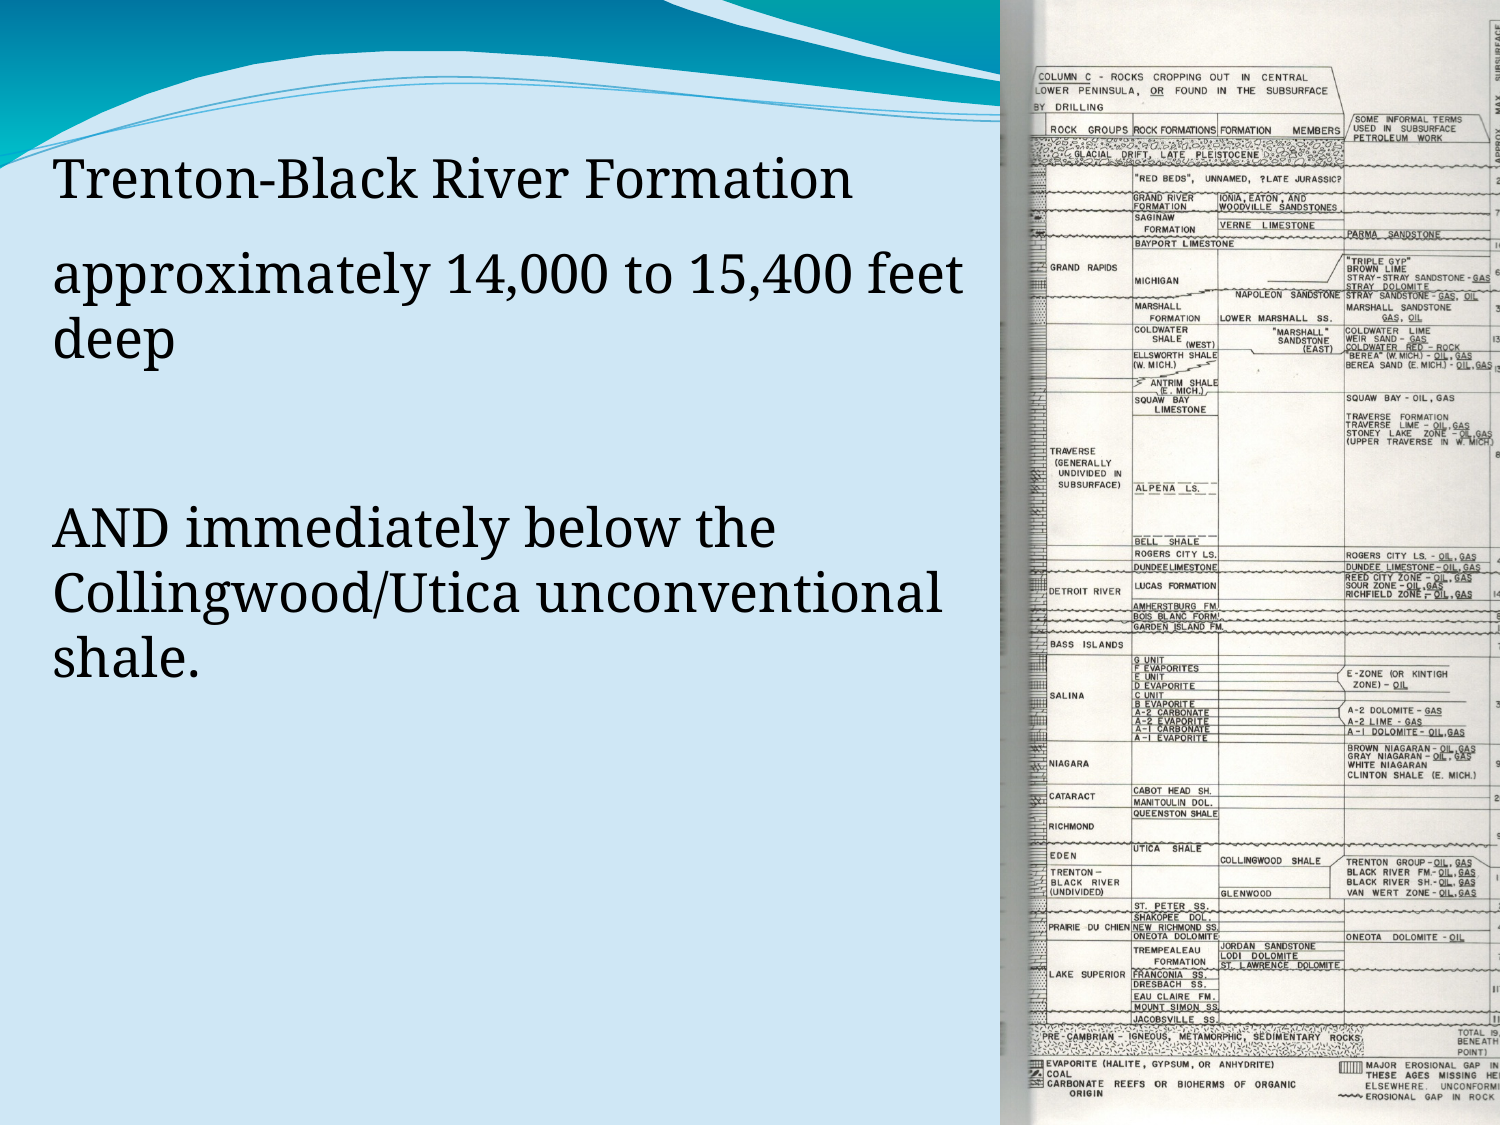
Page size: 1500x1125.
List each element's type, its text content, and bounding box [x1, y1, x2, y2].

list Trenton-Black River Formation approximately 14,000 to 15,400 feet deep AND immediately below the Collingwood/Utica unconventional shale. [37, 137, 988, 838]
title [75, 115, 1000, 303]
picture [1000, 0, 1500, 1125]
